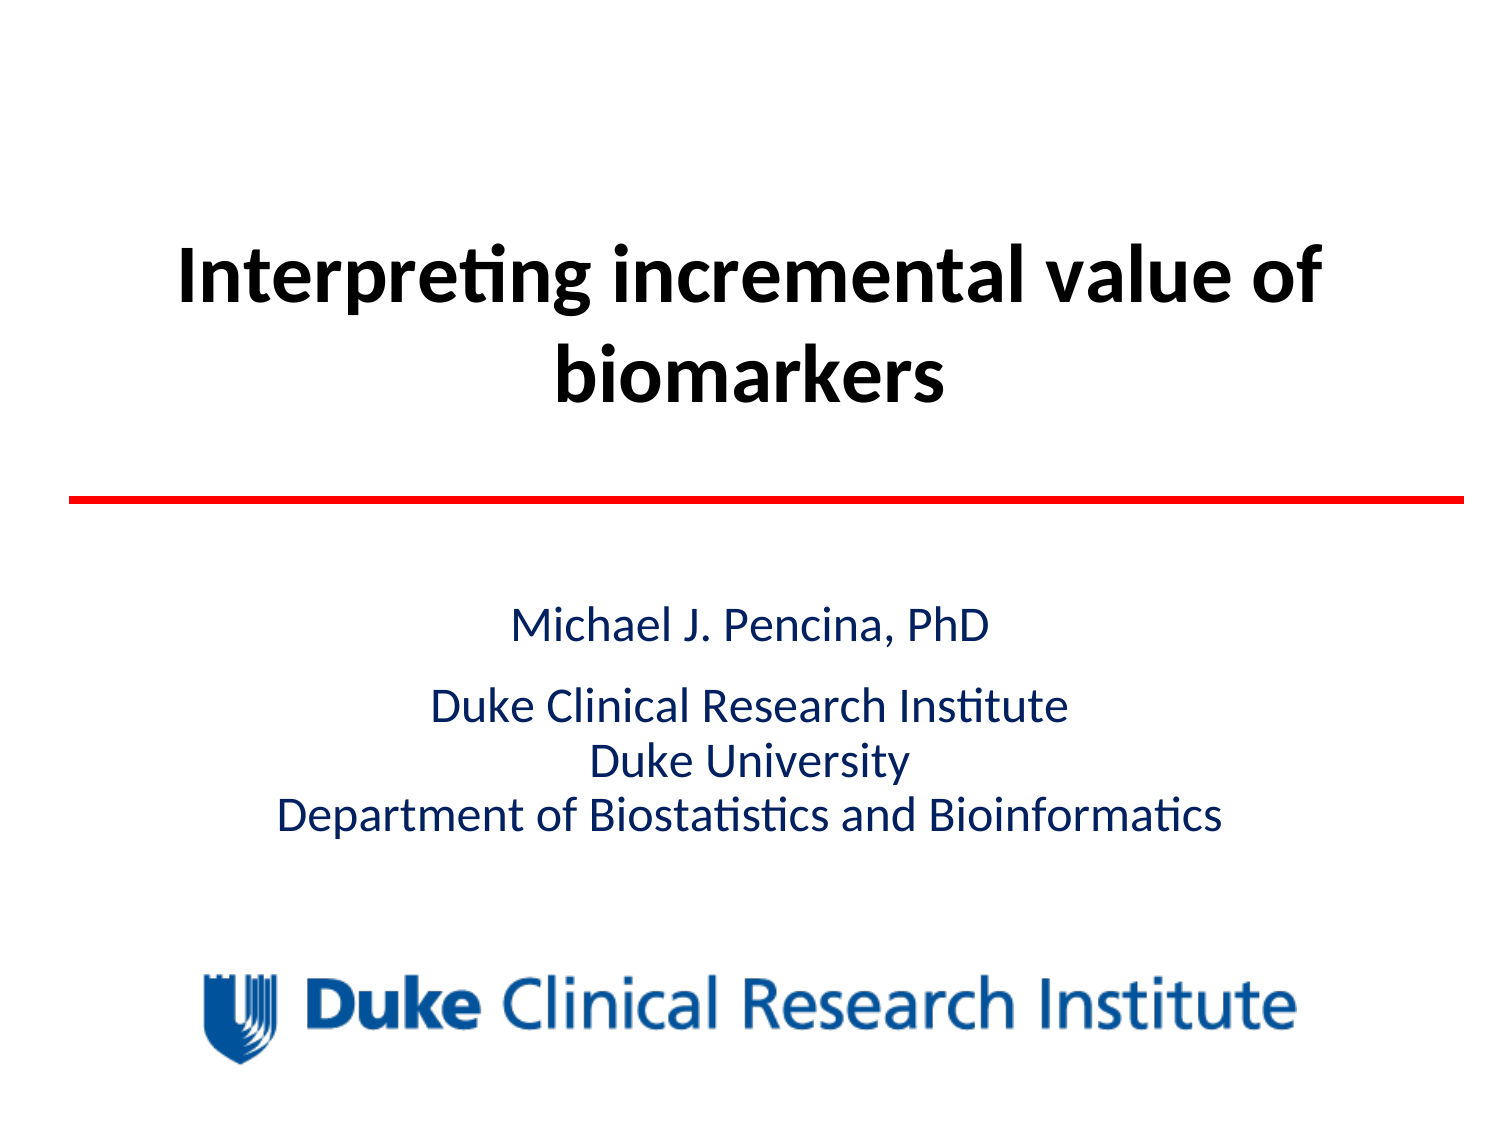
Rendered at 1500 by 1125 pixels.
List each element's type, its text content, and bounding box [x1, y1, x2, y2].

title Interpreting incremental value of biomarkers [0, 74, 1500, 563]
subtitle Michael J. Pencina, PhD Duke Clinical Research Institute Duke University Department of Biostatistics and Bioinformatics [56, 600, 1444, 888]
picture [203, 974, 1297, 1066]
